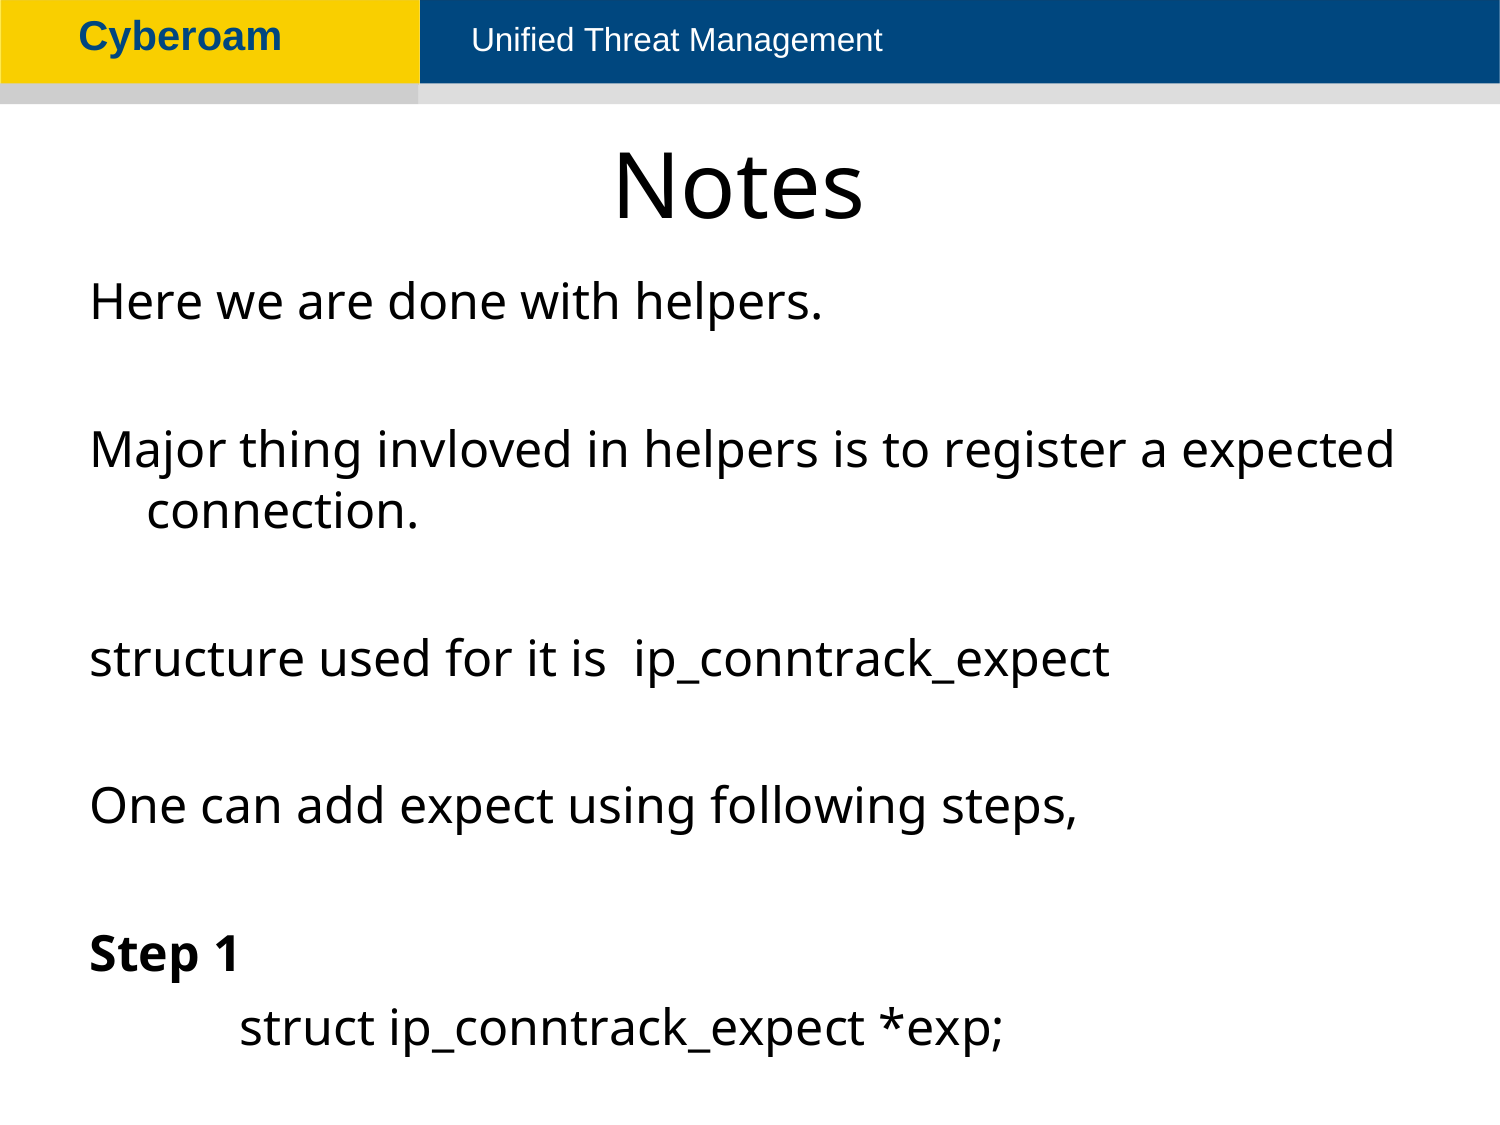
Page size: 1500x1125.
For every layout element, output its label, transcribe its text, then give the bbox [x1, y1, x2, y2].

picture [0, 0, 1500, 83]
title Notes [75, 112, 1426, 240]
list Here we are done with helpers. Major thing invloved in helpers is to register a expected connection. structure used for it is ip_conntrack_expect One can add expect using following steps, Step 1 struct ip_conntrack_expect *exp; [75, 262, 1426, 1063]
